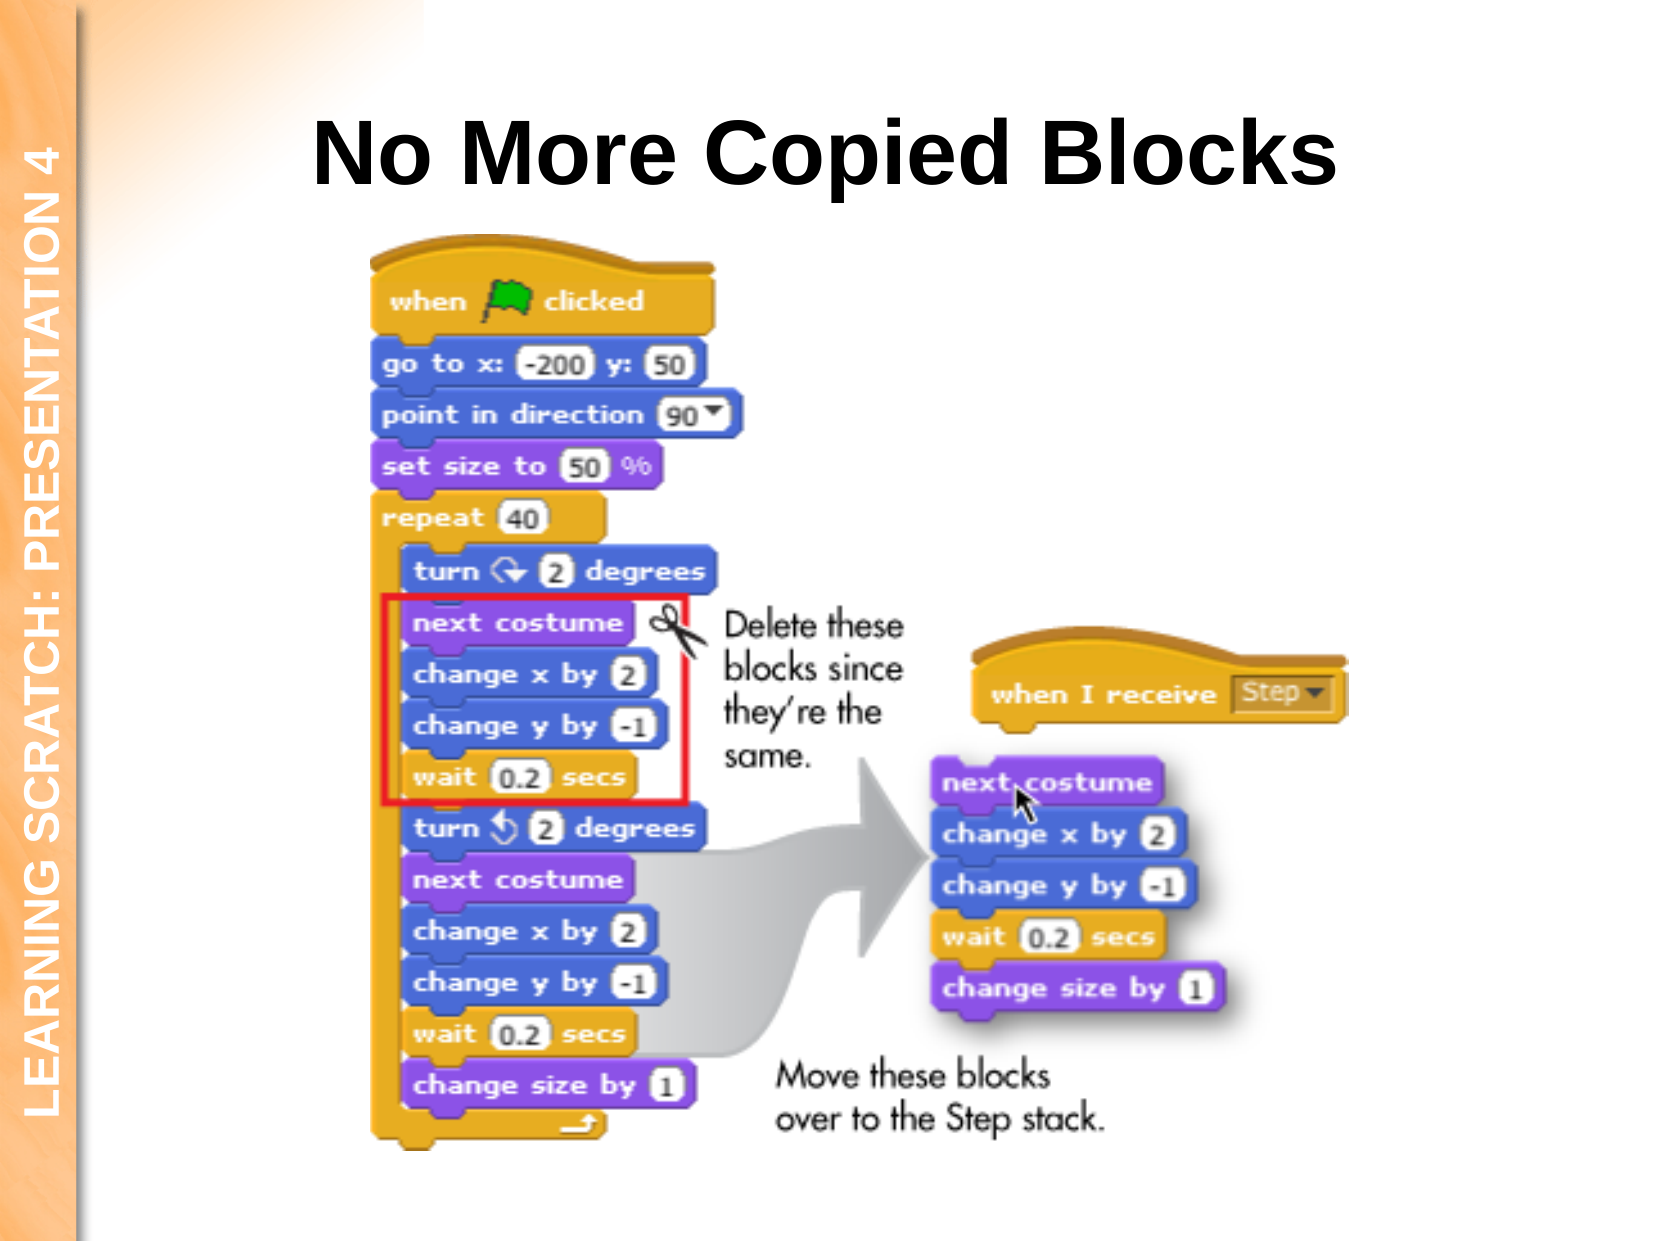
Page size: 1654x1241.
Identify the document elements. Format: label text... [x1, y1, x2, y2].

title No More Copied Blocks [82, 56, 1571, 250]
picture [0, 0, 1349, 1241]
